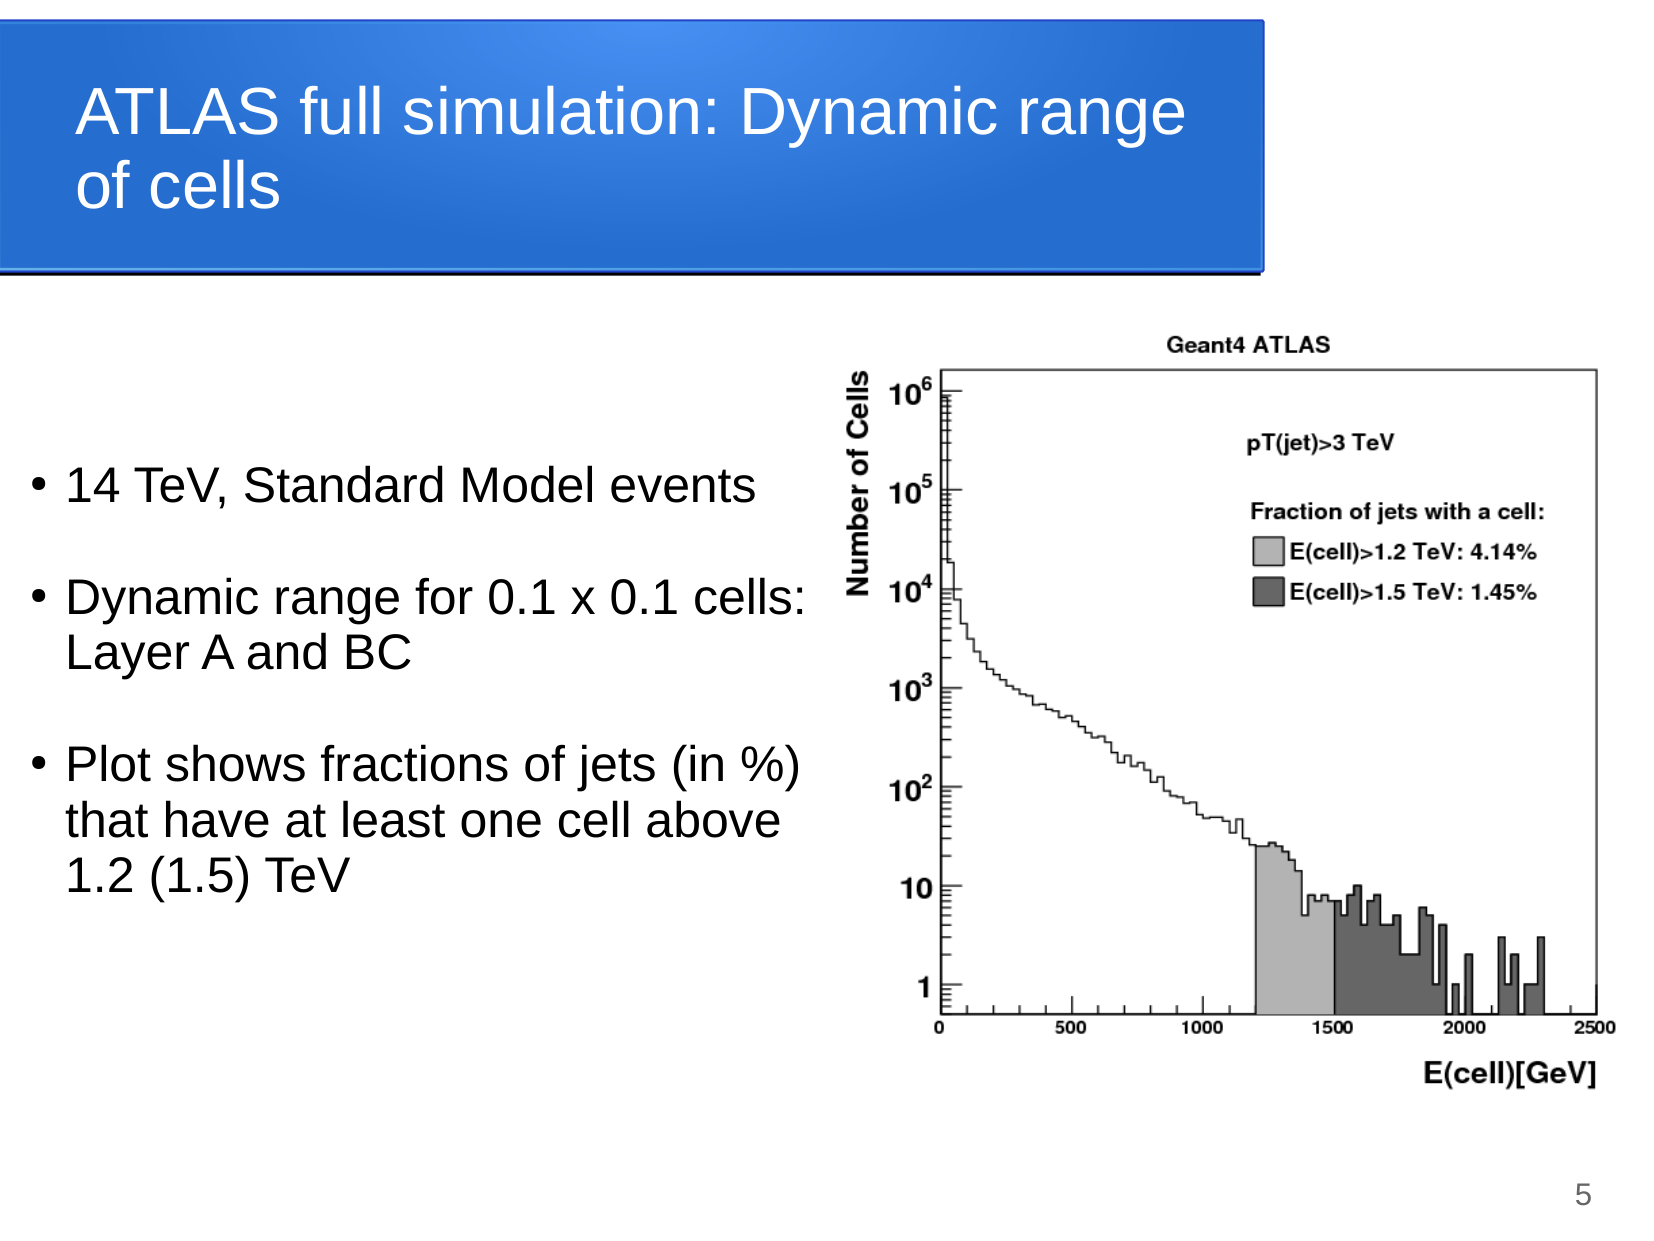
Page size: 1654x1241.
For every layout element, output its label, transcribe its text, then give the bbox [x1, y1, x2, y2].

title ATLAS full simulation: Dynamic range of cells [75, 45, 1228, 253]
text_box 14 TeV, Standard Model events Dynamic range for 0.1 x 0.1 cells: Layer A and BC Plot shows fractions of jets (in %) that have at least one cell above 1.2 (1.5) TeV [15, 450, 826, 911]
picture [810, 328, 1643, 1096]
